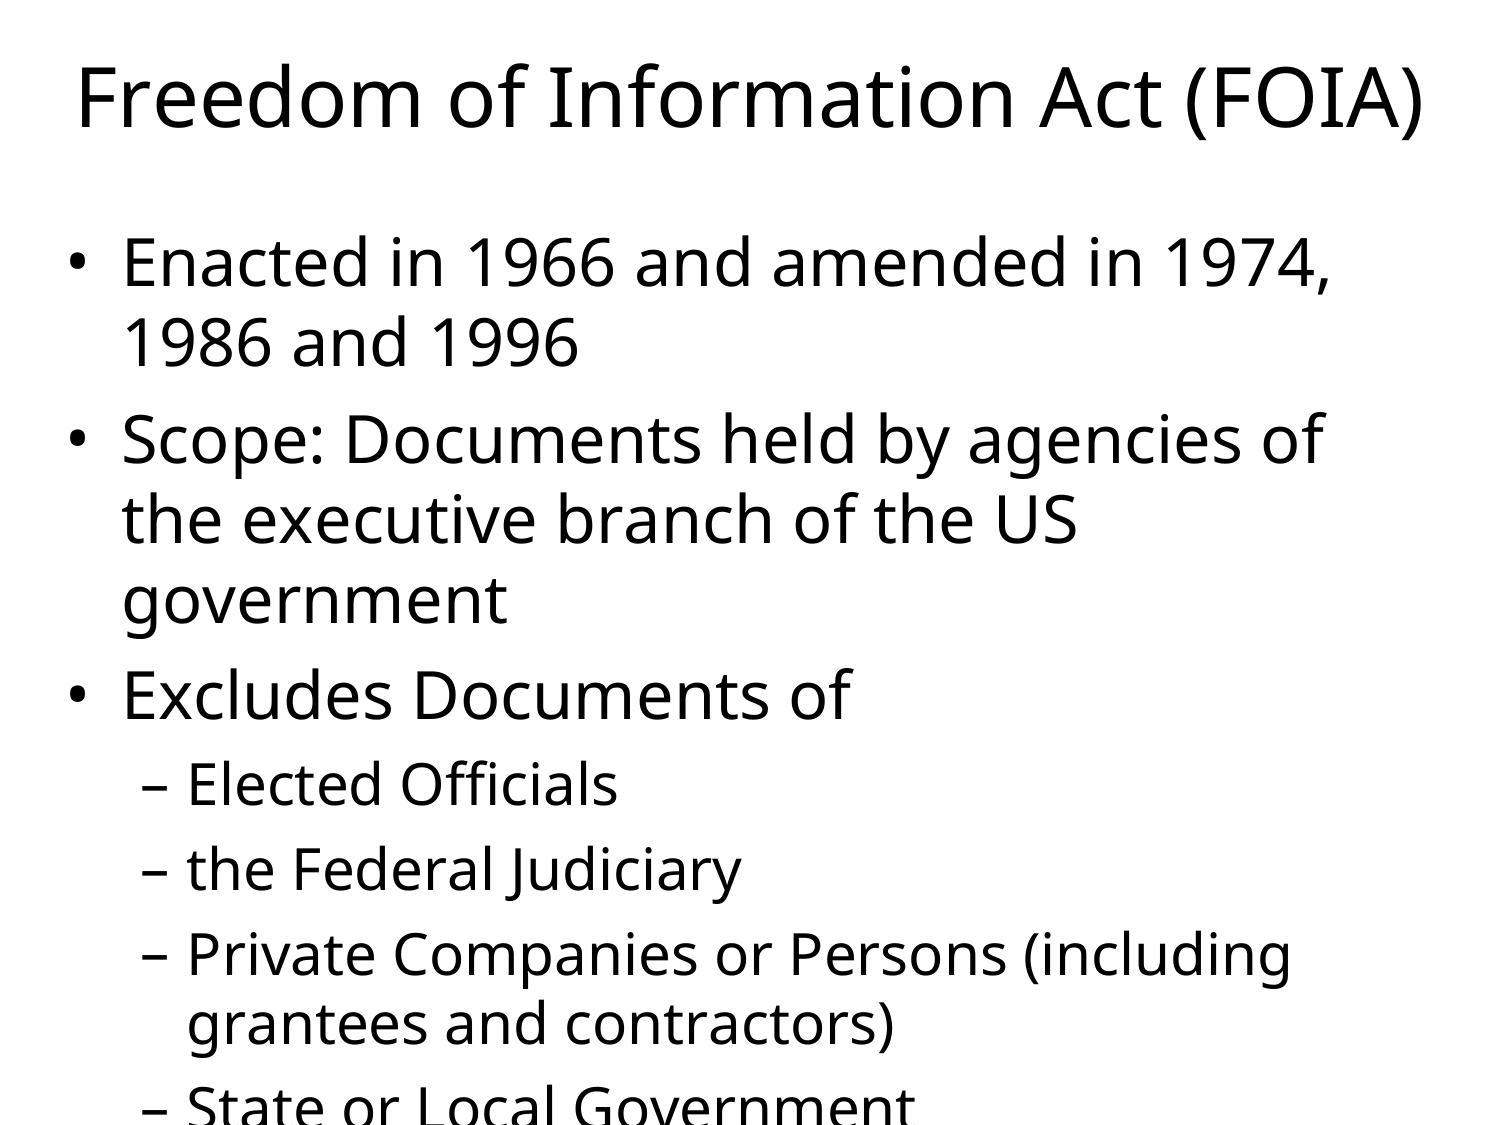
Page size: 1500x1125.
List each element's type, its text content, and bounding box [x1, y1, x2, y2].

list Enacted in 1966 and amended in 1974, 1986 and 1996 Scope: Documents held by agencies of the executive branch of the US government Excludes Documents of Elected Officials the Federal Judiciary Private Companies or Persons (including grantees and contractors) State or Local Government [50, 212, 1450, 1125]
title Freedom of Information Act (FOIA) [0, 0, 1500, 188]
